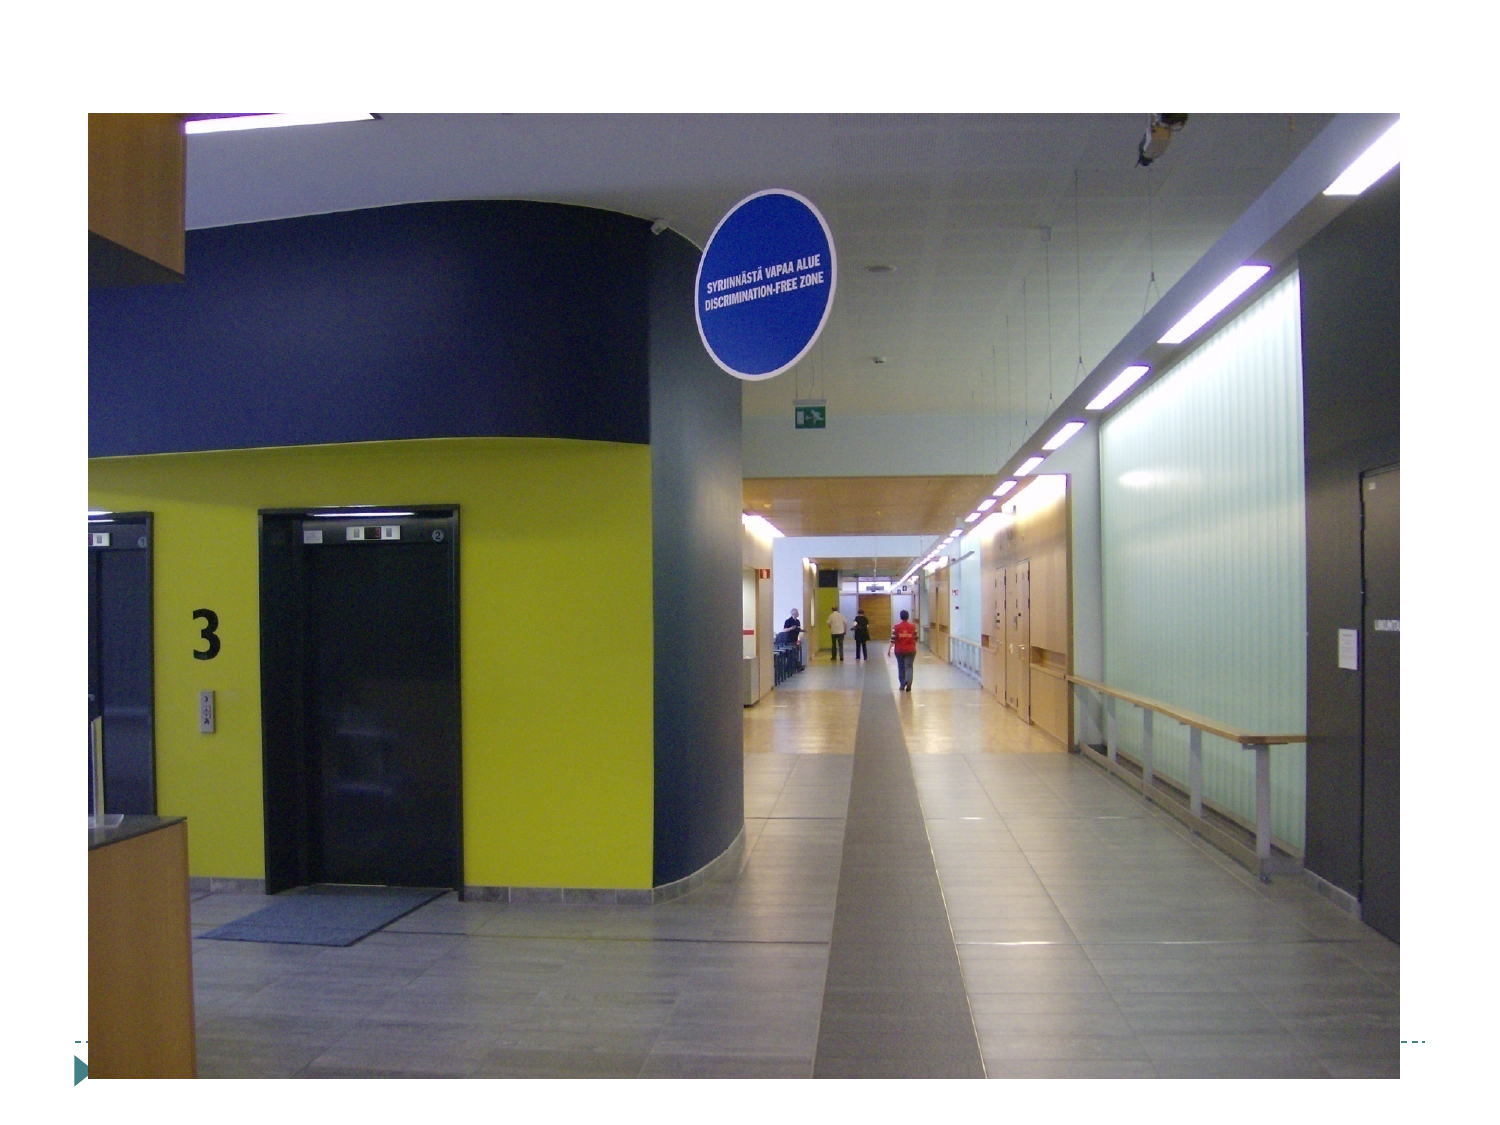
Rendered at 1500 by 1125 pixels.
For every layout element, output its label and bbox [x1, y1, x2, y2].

picture [88, 113, 1400, 1079]
